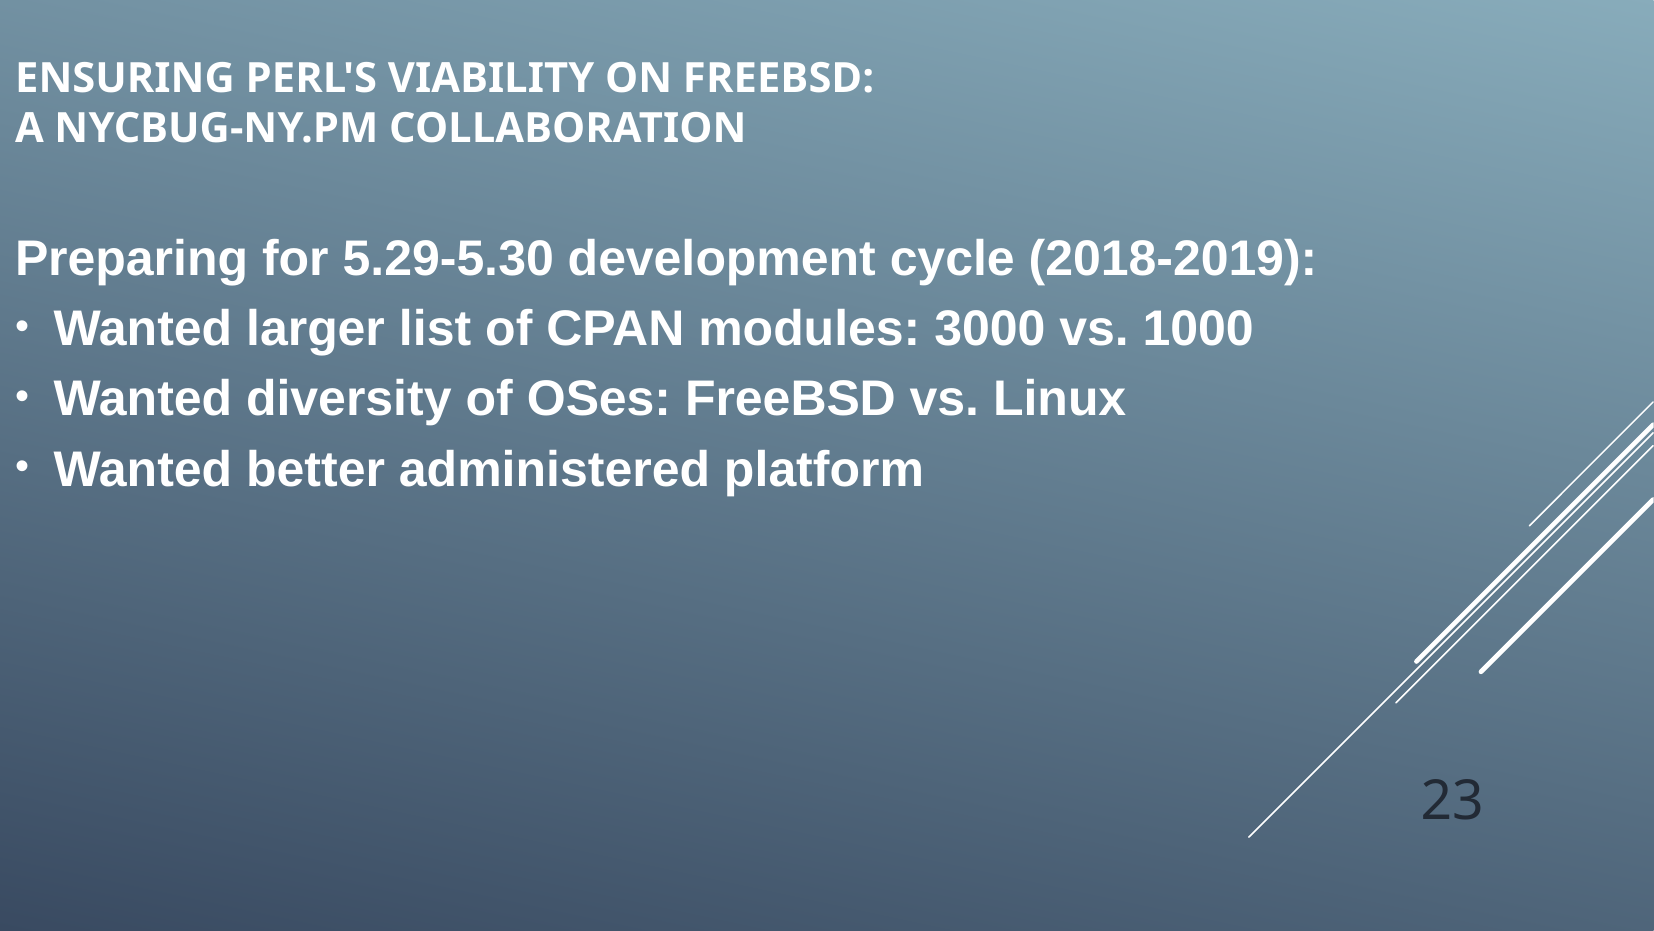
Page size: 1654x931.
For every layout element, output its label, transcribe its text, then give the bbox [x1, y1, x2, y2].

title Ensuring Perl's Viability on FreeBSD: A NYCBUG-NY.PM Collaboration [0, 36, 1148, 166]
subtitle Preparing for 5.29-5.30 development cycle (2018-2019): Wanted larger list of CPAN modules: 3000 vs. 1000 Wanted diversity of OSes: FreeBSD vs. Linux Wanted better administered platform [0, 217, 1489, 871]
